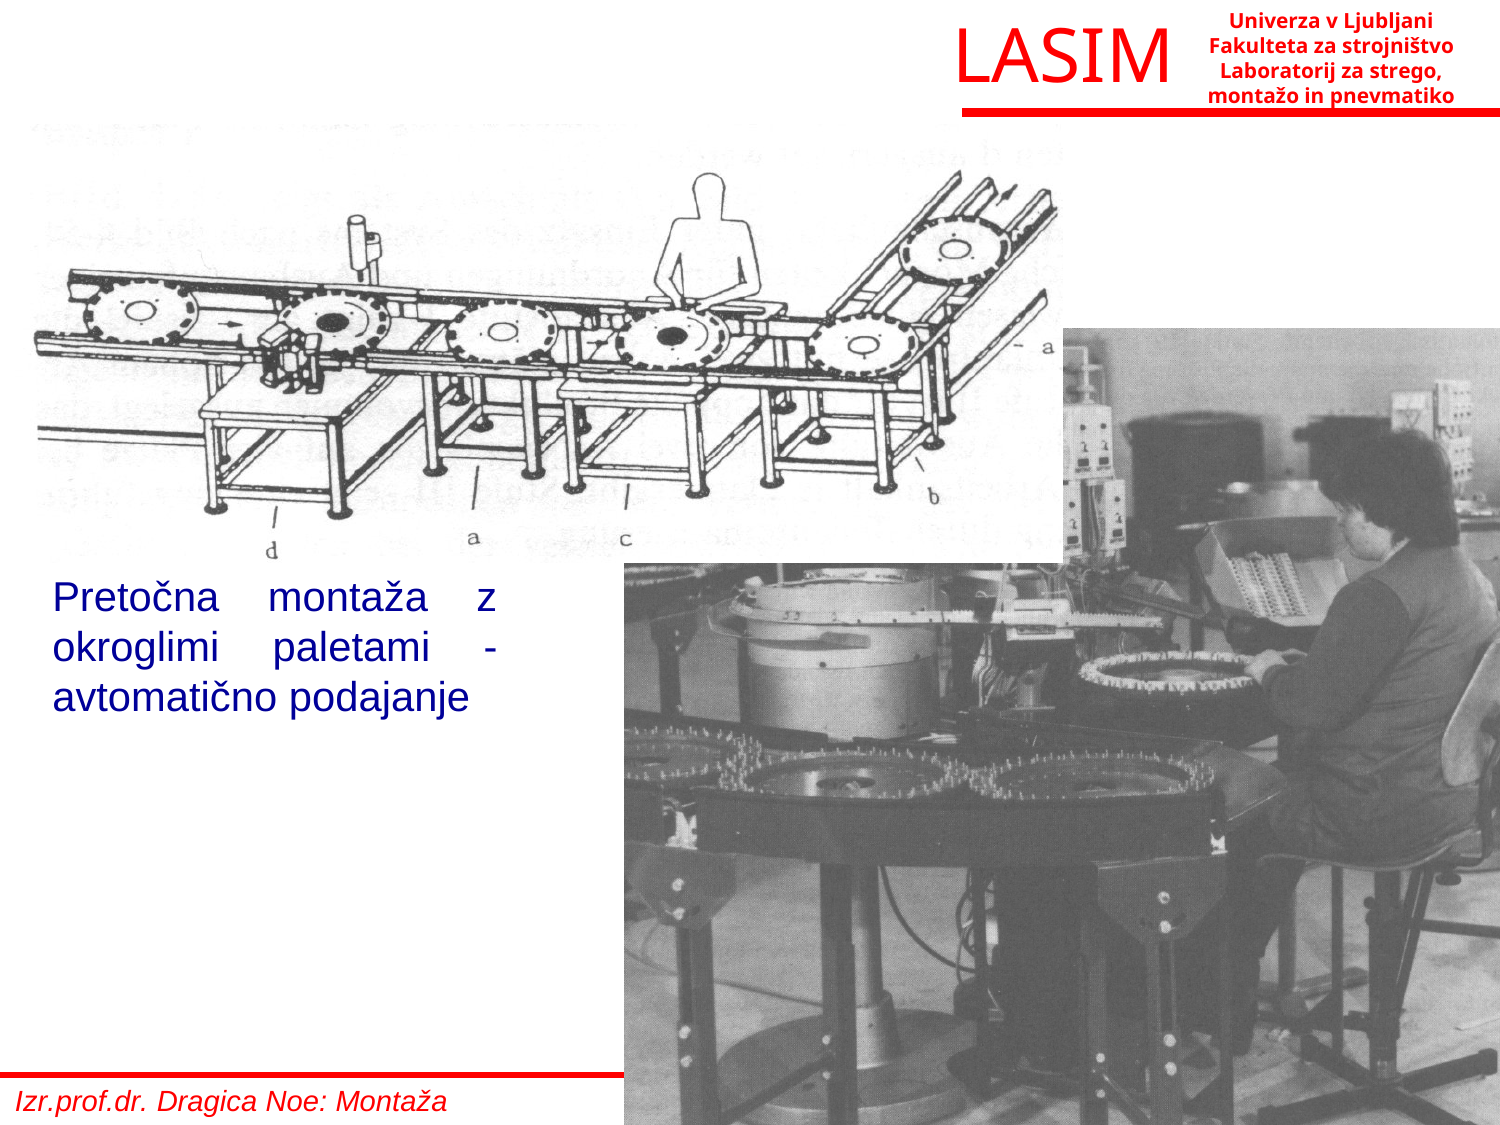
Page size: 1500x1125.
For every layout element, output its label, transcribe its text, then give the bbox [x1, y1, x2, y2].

picture [0, 124, 1500, 1125]
text_box Pretočna montaža z okroglimi paletami - avtomatično podajanje [37, 563, 513, 728]
